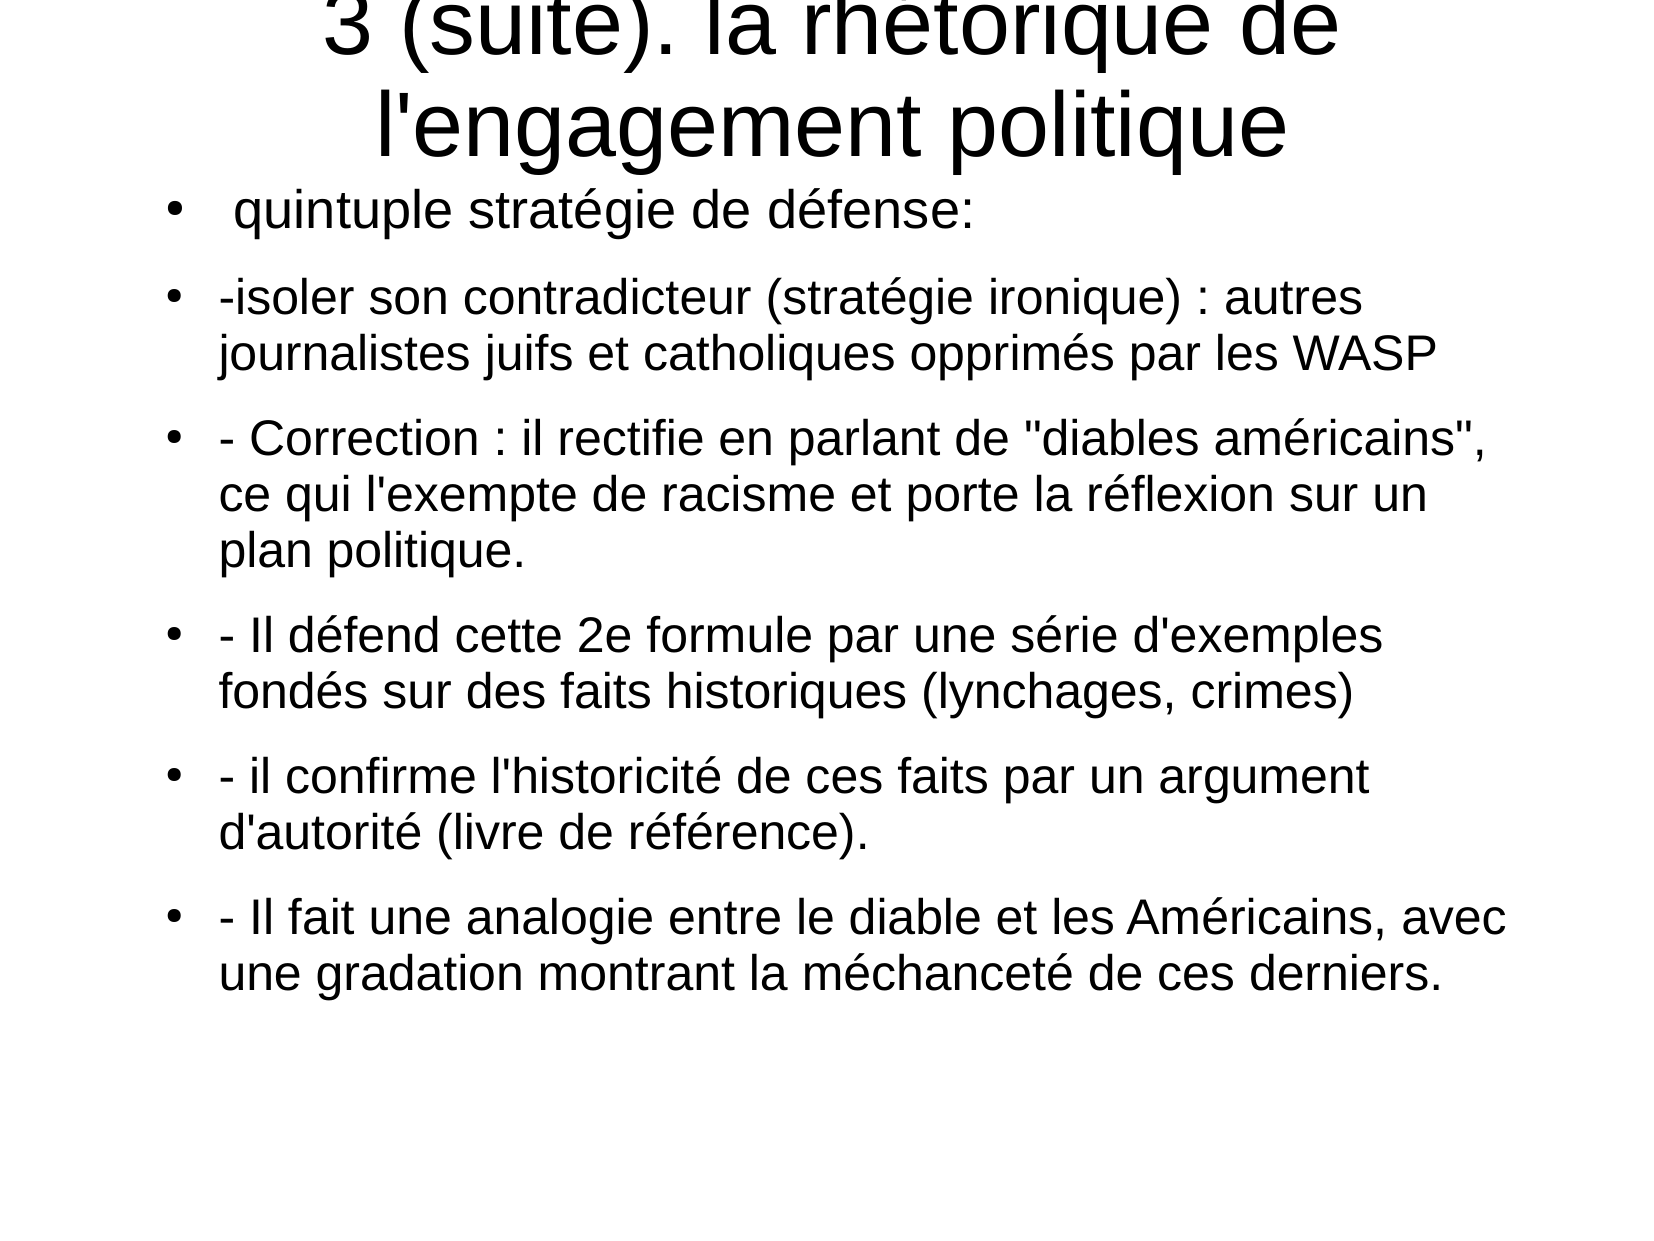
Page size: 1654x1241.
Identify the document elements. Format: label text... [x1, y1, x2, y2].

list quintuple stratégie de défense: -isoler son contradicteur (stratégie ironique) : autres journalistes juifs et catholiques opprimés par les WASP - Correction : il rectifie en parlant de "diables américains", ce qui l'exempte de racisme et porte la réflexion sur un plan politique. - Il défend cette 2e formule par une série d'exemples fondés sur des faits historiques (lynchages, crimes) - il confirme l'historicité de ces faits par un argument d'autorité (livre de référence). - Il fait une analogie entre le diable et les Américains, avec une gradation montrant la méchanceté de ces derniers. [147, 179, 1513, 1241]
title 3 (suite). la rhétorique de l'engagement politique [88, 0, 1577, 178]
